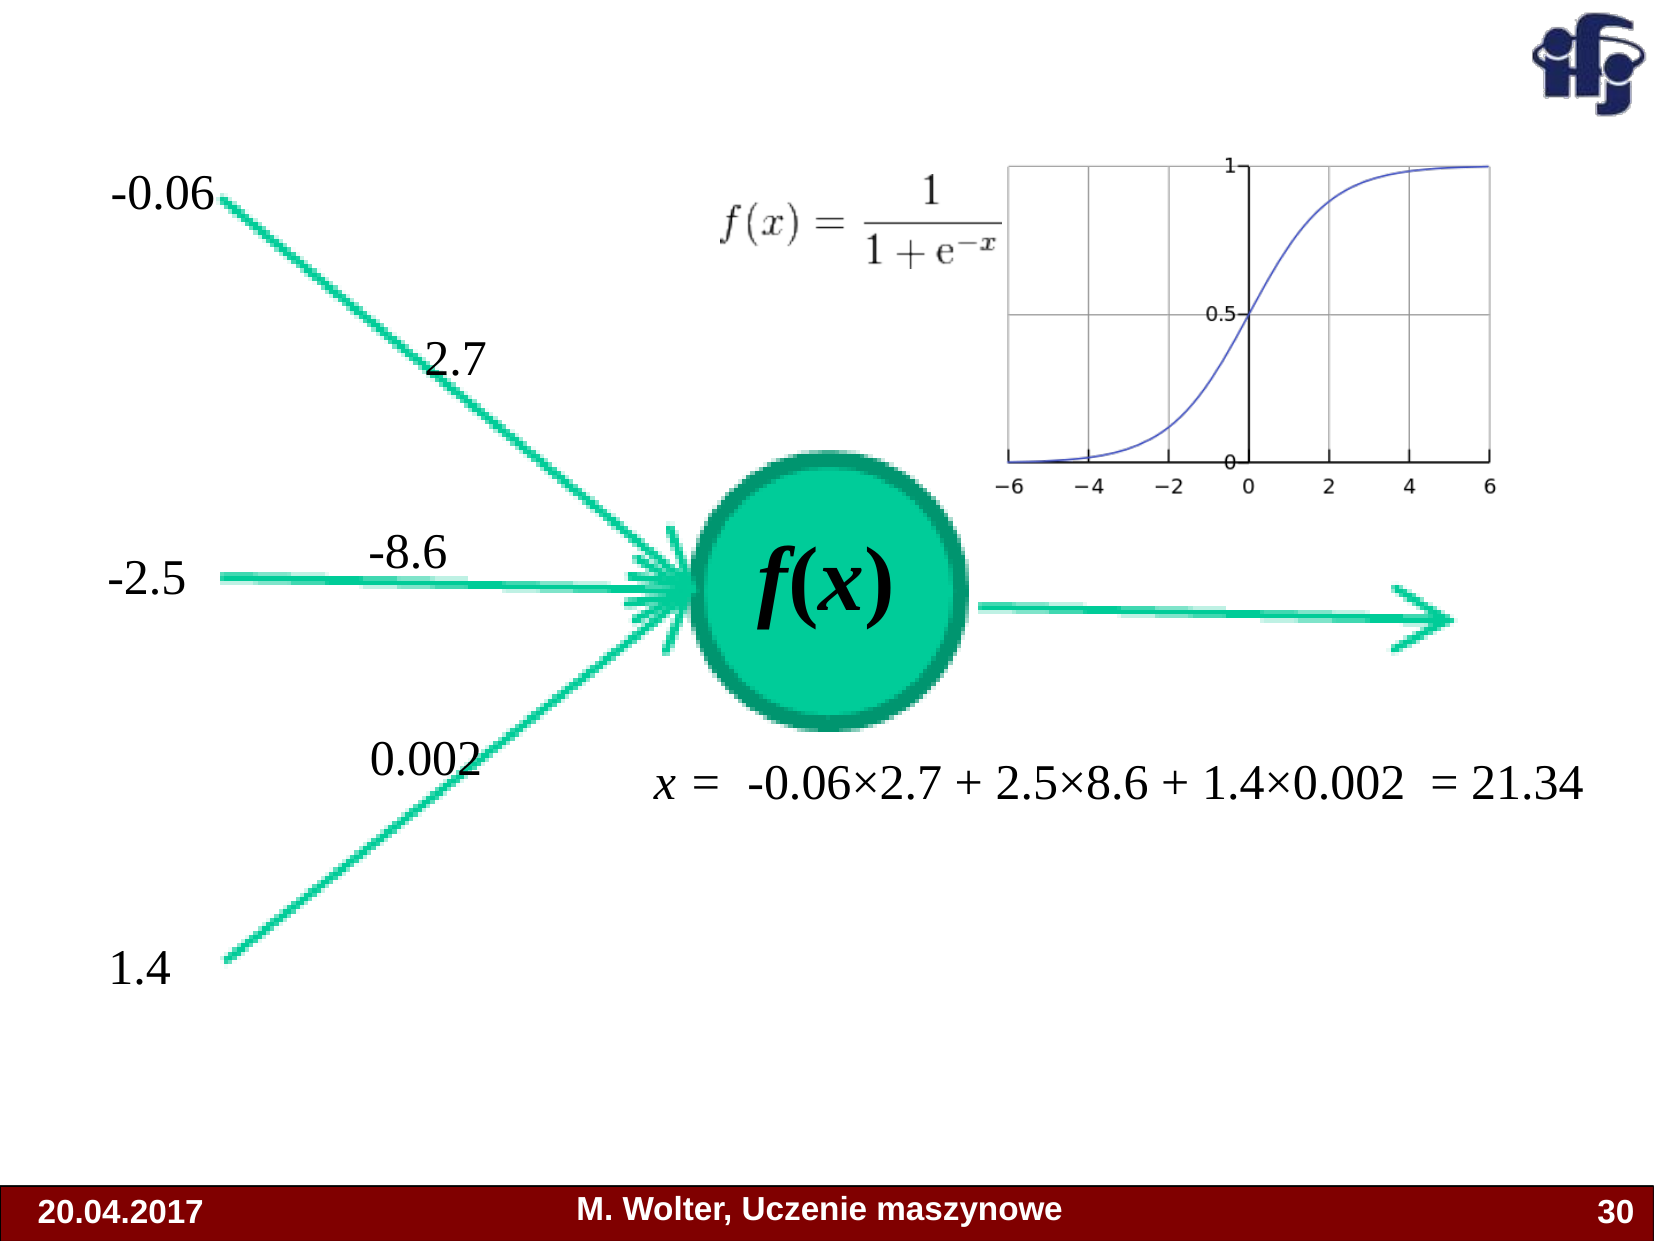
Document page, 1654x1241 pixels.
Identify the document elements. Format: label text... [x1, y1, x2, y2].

text_box f(x) [743, 511, 911, 637]
text_box -8.6 [353, 510, 463, 587]
picture [216, 144, 1525, 969]
text_box 2.7 [409, 317, 502, 394]
text_box -2.5 [92, 536, 202, 612]
text_box -0.06 [95, 152, 230, 228]
text_box x = -0.06×2.7 + 2.5×8.6 + 1.4×0.002 = 21.34 [639, 741, 1612, 818]
picture [1525, 0, 1654, 129]
text_box 0.002 [354, 718, 498, 794]
text_box 1.4 [93, 926, 186, 1003]
